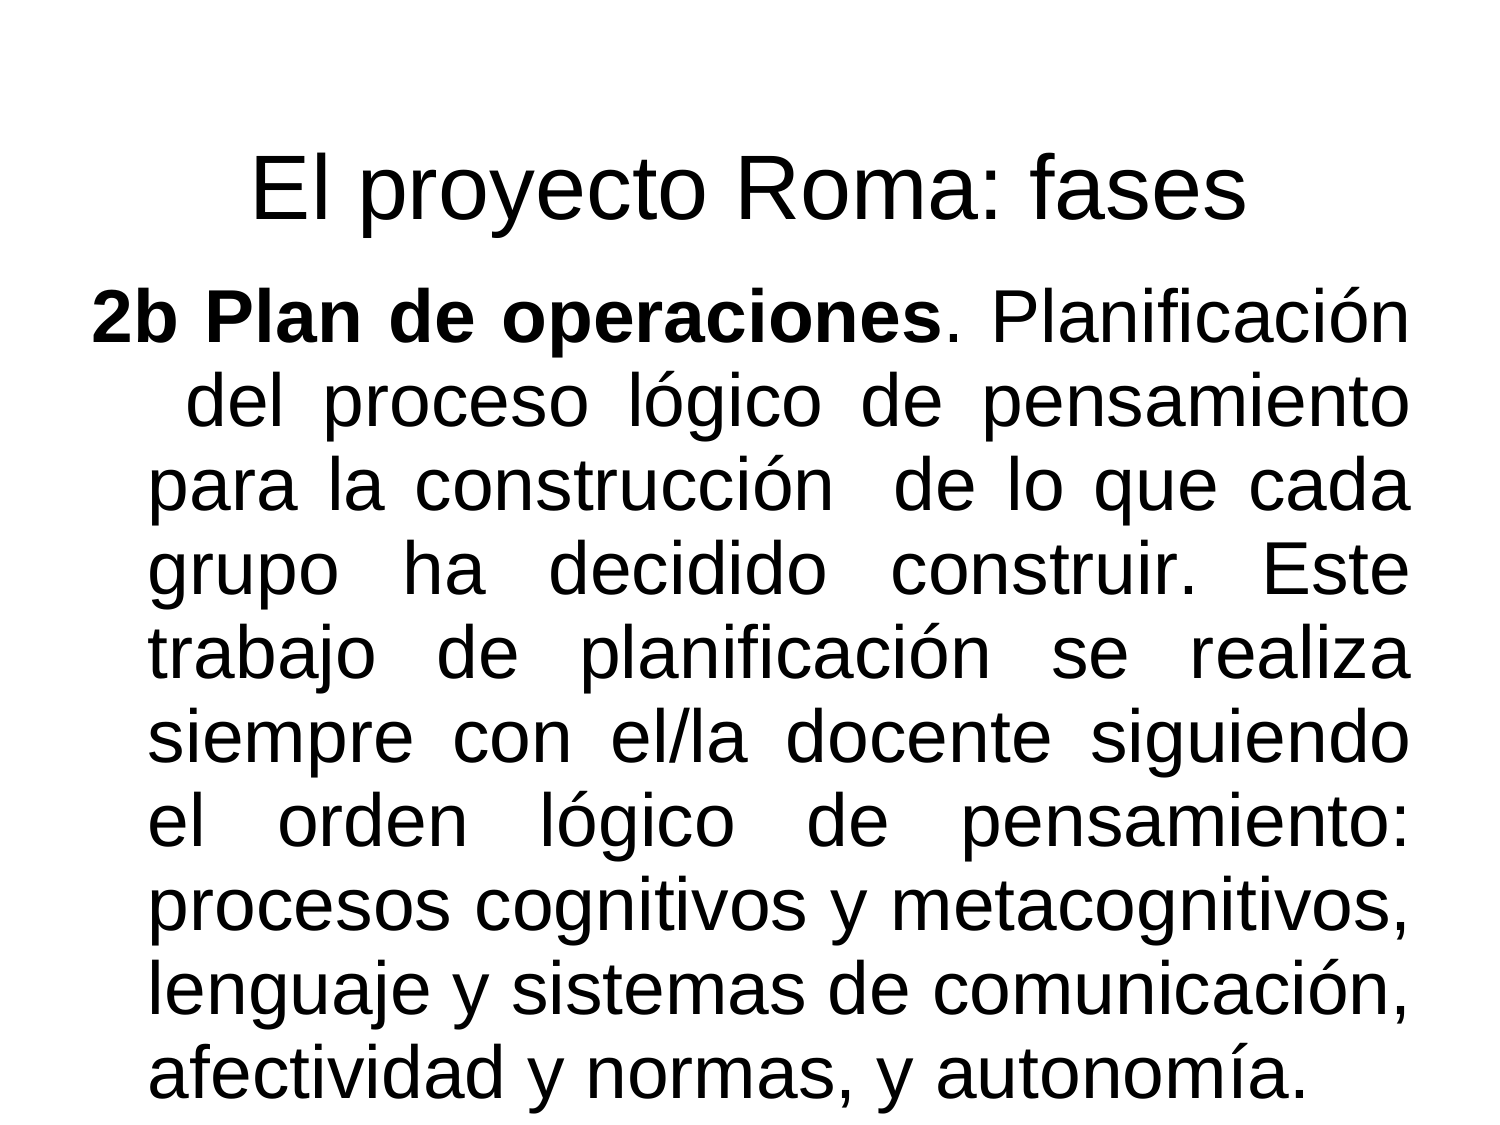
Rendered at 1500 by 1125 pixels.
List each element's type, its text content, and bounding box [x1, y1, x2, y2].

title El proyecto Roma: fases [75, 75, 1426, 301]
list 2b Plan de operaciones. Planificación del proceso lógico de pensamiento para la construcción de lo que cada grupo ha decidido construir. Este trabajo de planificación se realiza siempre con el/la docente siguiendo el orden lógico de pensamiento: procesos cognitivos y metacognitivos, lenguaje y sistemas de comunicación, afectividad y normas, y autonomía. [76, 267, 1427, 1123]
